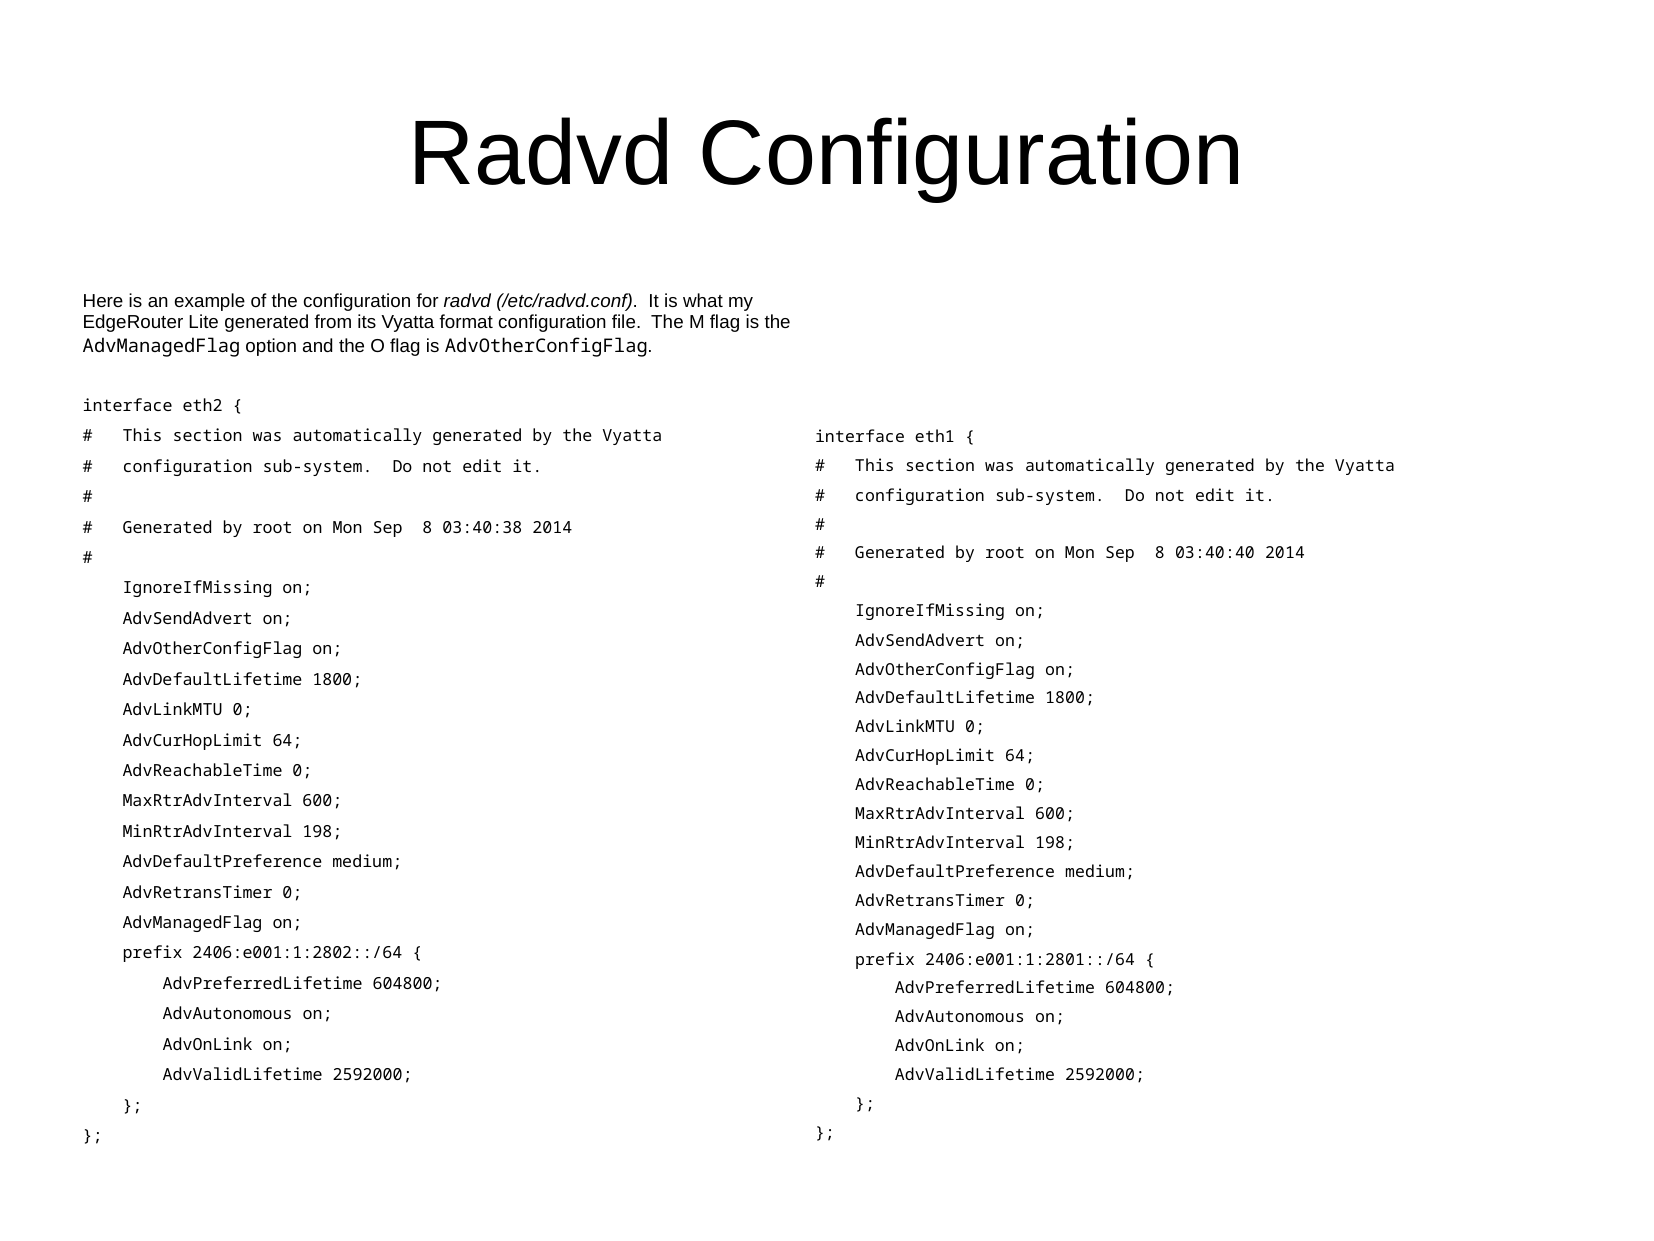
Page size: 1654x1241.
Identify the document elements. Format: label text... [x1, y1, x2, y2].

list Here is an example of the configuration for radvd (/etc/radvd.conf). It is what my EdgeRouter Lite generated from its Vyatta format configuration file. The M flag is the AdvManagedFlag option and the O flag is AdvOtherConfigFlag. interface eth2 { # This section was automatically generated by the Vyatta # configuration sub-system. Do not edit it. # # Generated by root on Mon Sep 8 03:40:38 2014 # IgnoreIfMissing on; AdvSendAdvert on; AdvOtherConfigFlag on; AdvDefaultLifetime 1800; AdvLinkMTU 0; AdvCurHopLimit 64; AdvReachableTime 0; MaxRtrAdvInterval 600; MinRtrAdvInterval 198; AdvDefaultPreference medium; AdvRetransTimer 0; AdvManagedFlag on; prefix 2406:e001:1:2802::/64 { AdvPreferredLifetime 604800; AdvAutonomous on; AdvOnLink on; AdvValidLifetime 2592000; }; }; [82, 290, 792, 1158]
list interface eth1 { # This section was automatically generated by the Vyatta # configuration sub-system. Do not edit it. # # Generated by root on Mon Sep 8 03:40:40 2014 # IgnoreIfMissing on; AdvSendAdvert on; AdvOtherConfigFlag on; AdvDefaultLifetime 1800; AdvLinkMTU 0; AdvCurHopLimit 64; AdvReachableTime 0; MaxRtrAdvInterval 600; MinRtrAdvInterval 198; AdvDefaultPreference medium; AdvRetransTimer 0; AdvManagedFlag on; prefix 2406:e001:1:2801::/64 { AdvPreferredLifetime 604800; AdvAutonomous on; AdvOnLink on; AdvValidLifetime 2592000; }; }; [814, 425, 1572, 1146]
title Radvd Configuration [82, 49, 1571, 257]
